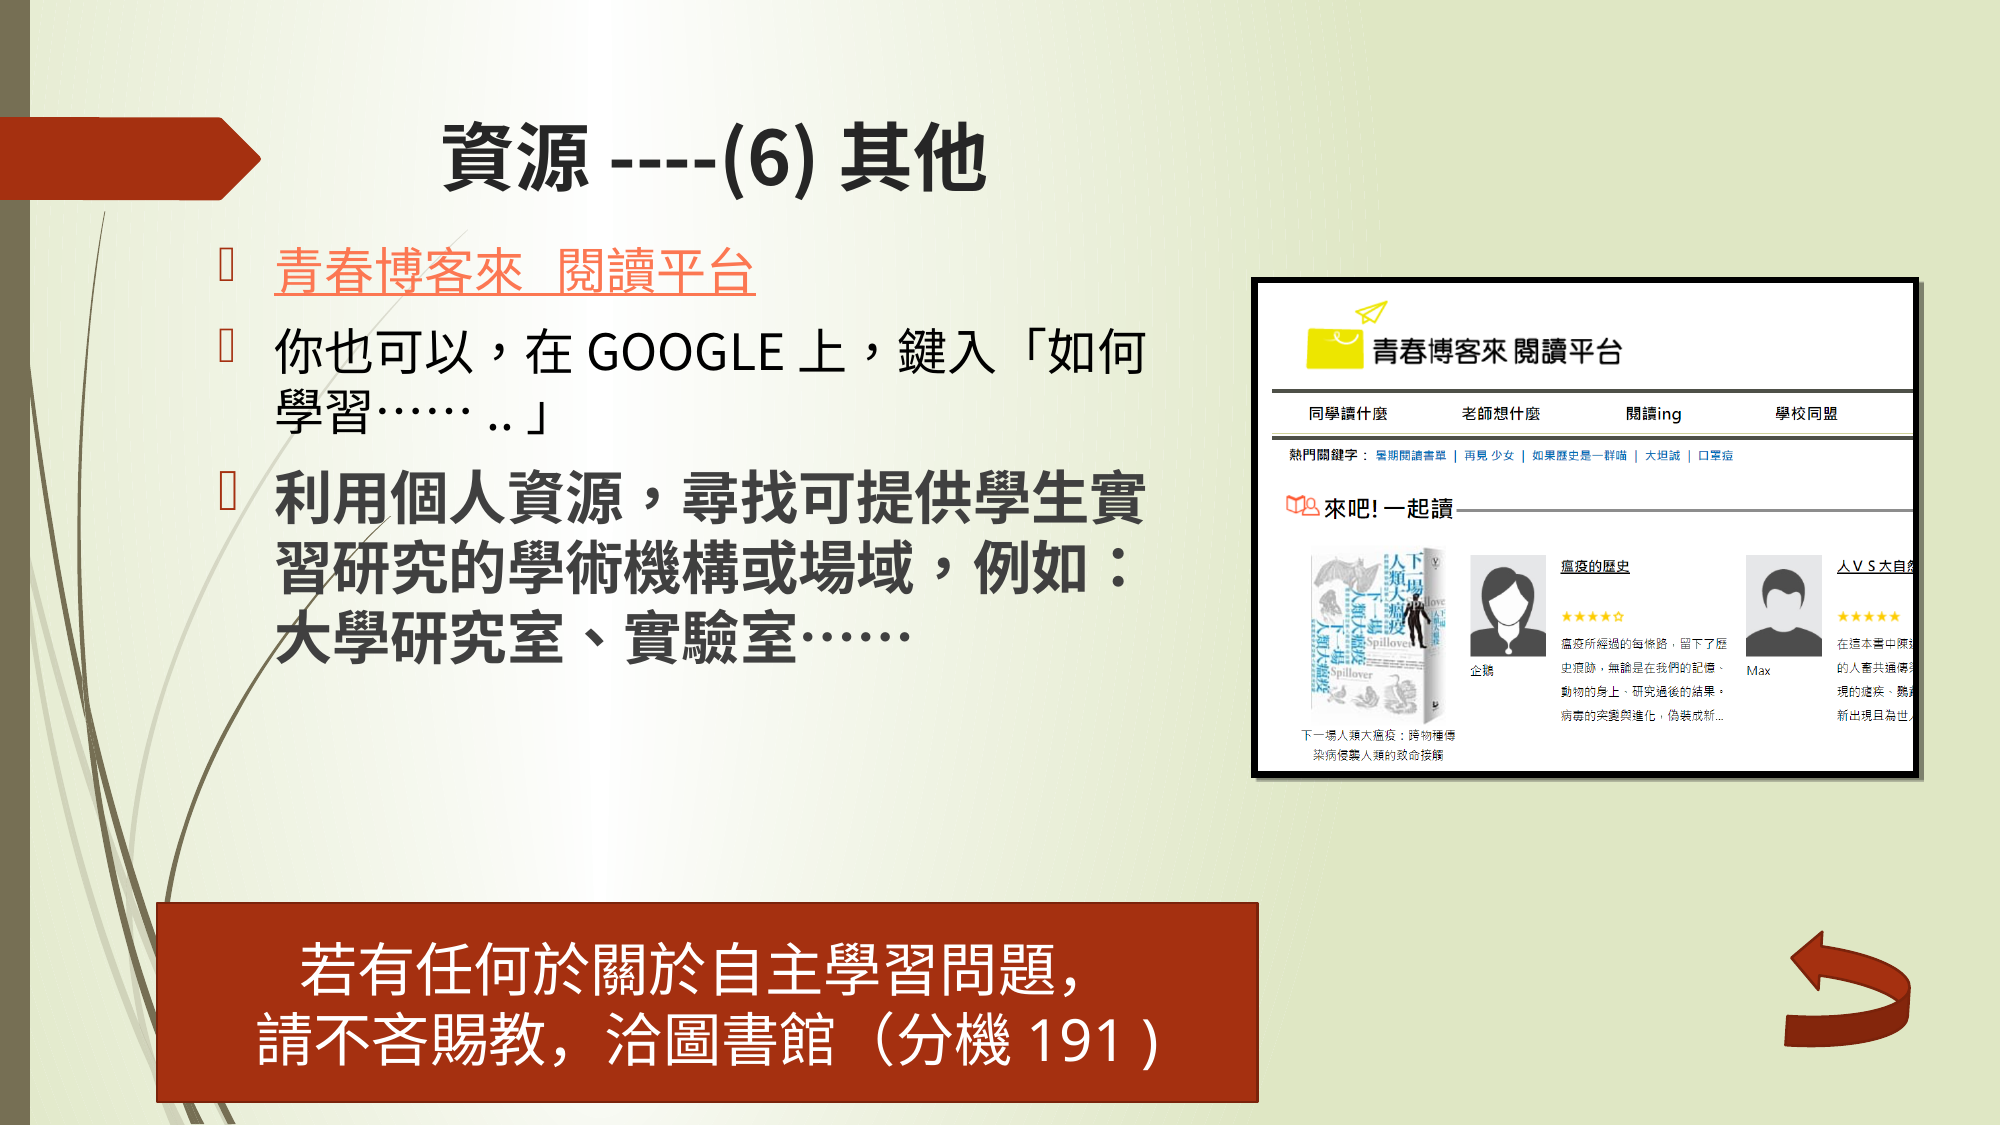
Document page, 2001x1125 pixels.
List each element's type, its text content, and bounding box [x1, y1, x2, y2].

list 青春博客來 閱讀平台 你也可以，在Google上，鍵入「如何學習……..」 利用個人資源，尋找可提供學生實習研究的學術機構或場域，例如：大學研究室、實驗室…… [202, 232, 1212, 772]
picture [1257, 283, 1914, 772]
text_box 若有任何於關於自主學習問題， 請不吝賜教，洽圖書館（分機191 ) [156, 903, 1258, 1103]
title 資源----(6)其他 [425, 102, 1888, 313]
text_box [1785, 931, 1910, 1046]
